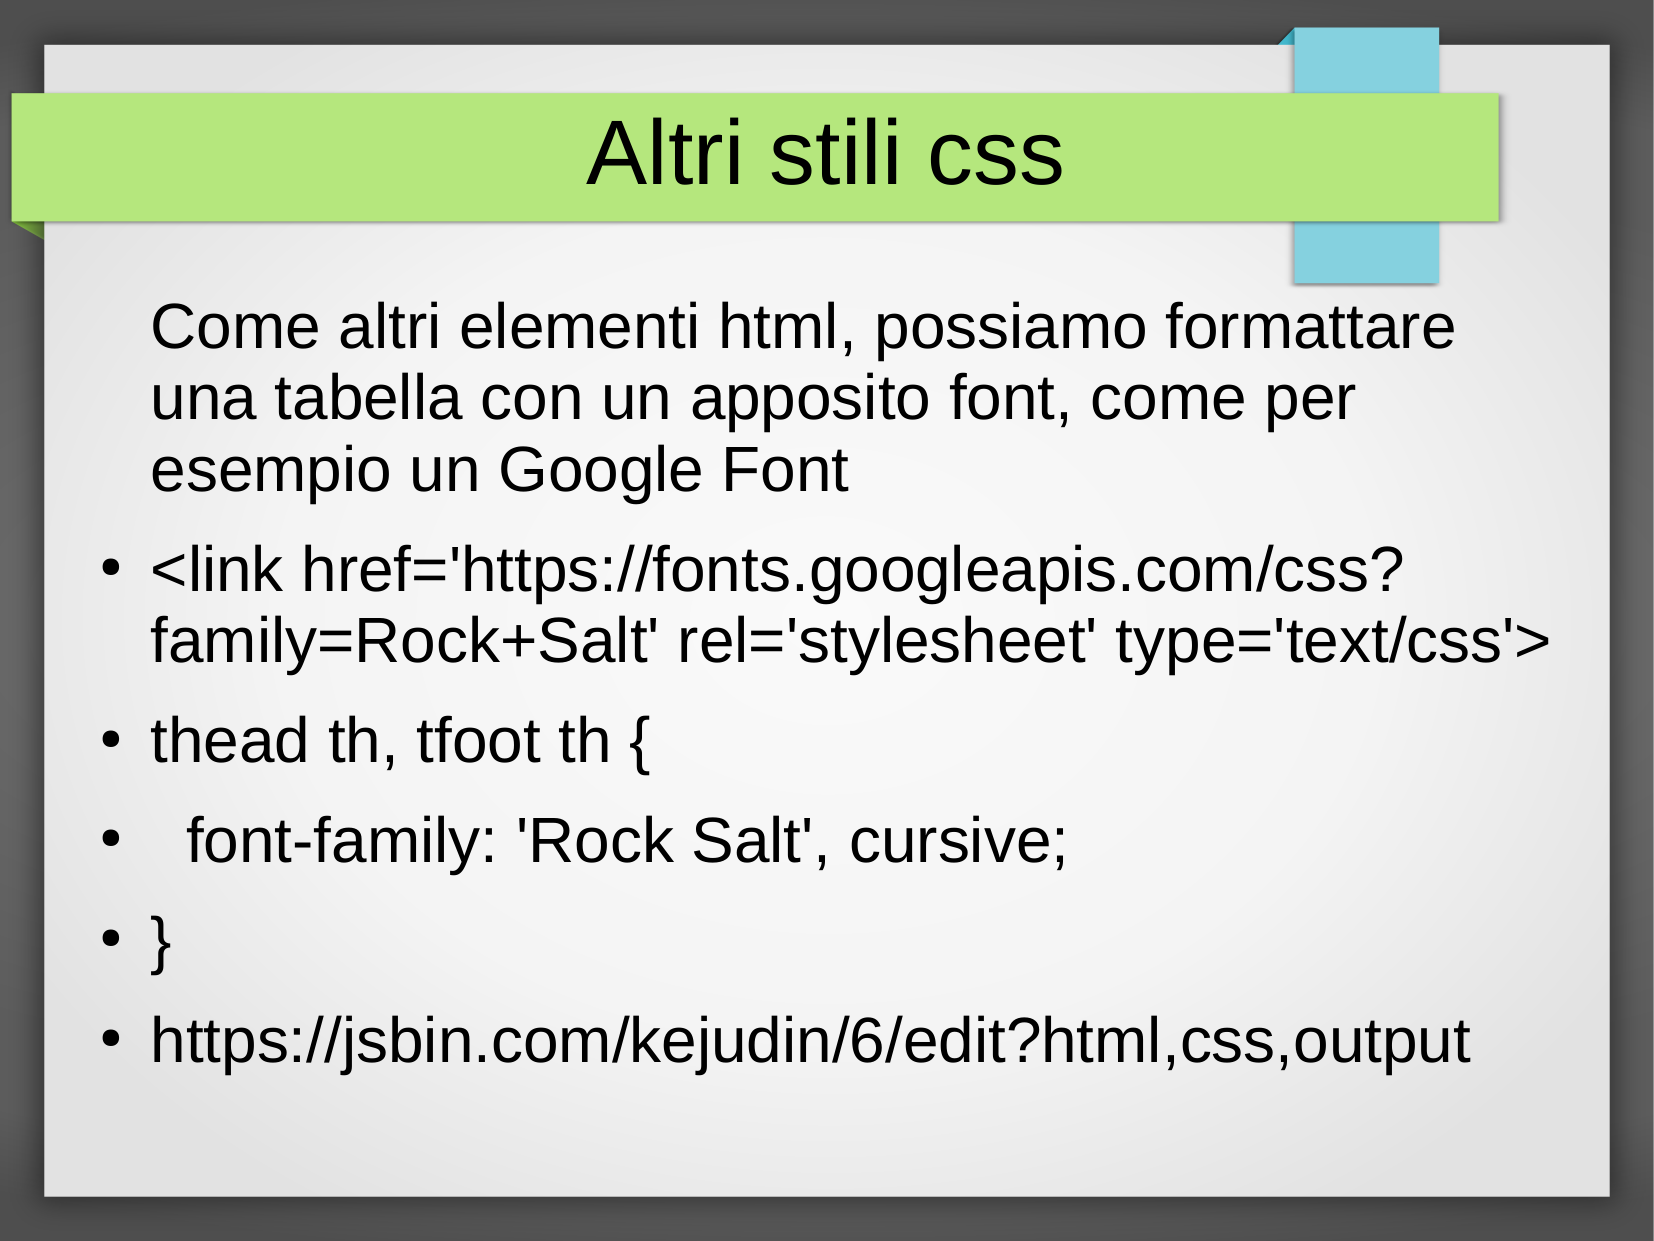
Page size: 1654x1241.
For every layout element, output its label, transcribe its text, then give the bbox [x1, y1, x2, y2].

list Come altri elementi html, possiamo formattare una tabella con un apposito font, come per esempio un Google Font <link href='https://fonts.googleapis.com/css?family=Rock+Salt' rel='stylesheet' type='text/css'> thead th, tfoot th { font-family: 'Rock Salt', cursive; } https://jsbin.com/kejudin/6/edit?html,css,output [82, 290, 1571, 1146]
picture [0, 0, 1654, 1241]
title Altri stili css [82, 49, 1571, 257]
